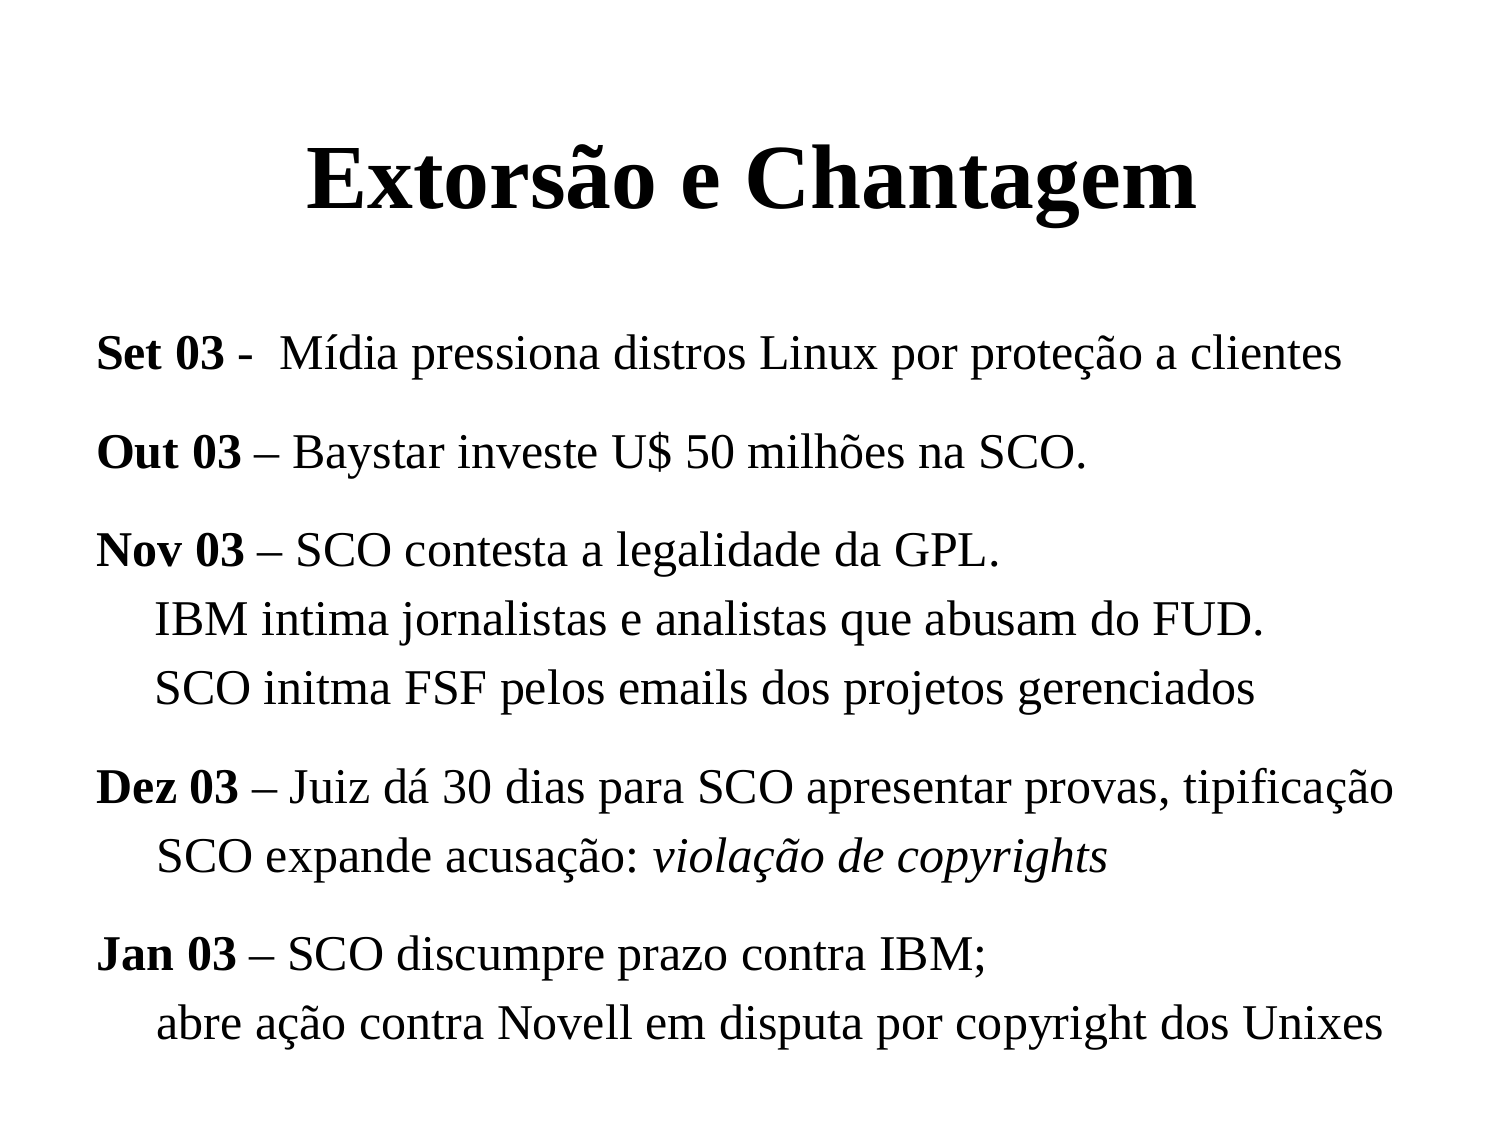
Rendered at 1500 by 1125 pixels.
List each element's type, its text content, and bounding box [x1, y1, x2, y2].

text_box Set 03 - Mídia pressiona distros Linux por proteção a clientes Out 03 – Baystar investe U$ 50 milhões na SCO. Nov 03 – SCO contesta a legalidade da GPL. IBM intima jornalistas e analistas que abusam do FUD. SCO initma FSF pelos emails dos projetos gerenciados Dez 03 – Juiz dá 30 dias para SCO apresentar provas, tipificação SCO expande acusação: violação de copyrights Jan 03 – SCO discumpre prazo contra IBM; abre ação contra Novell em disputa por copyright dos Unixes [96, 307, 1500, 969]
title Extorsão e Chantagem [115, 81, 1391, 269]
